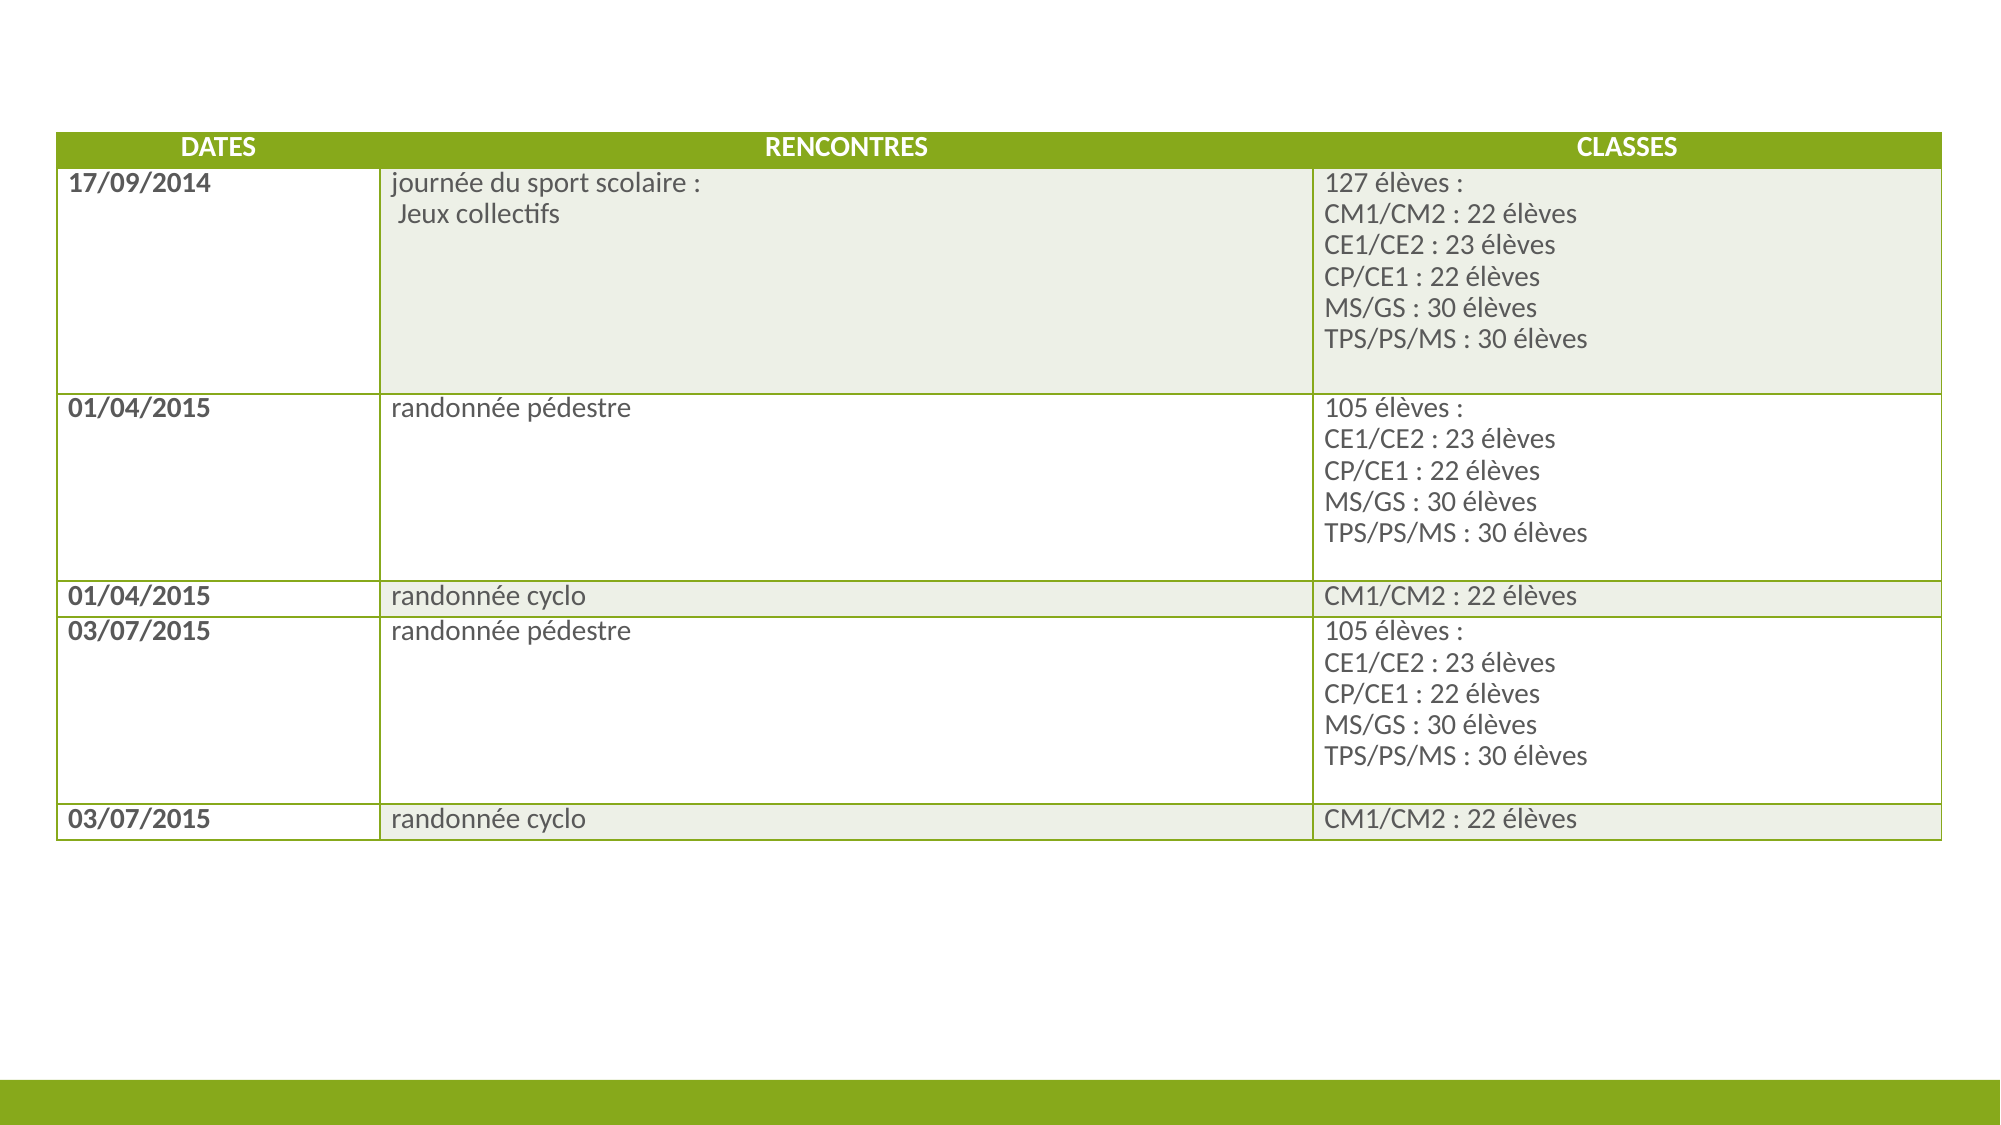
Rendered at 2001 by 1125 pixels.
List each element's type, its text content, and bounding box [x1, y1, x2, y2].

table_cell CM1/CM2 : 22 élèves [1314, 582, 1941, 616]
table_cell randonnée pédestre [381, 395, 1312, 580]
table_cell 105 élèves : CE1/CE2 : 23 élèves CP/CE1 : 22 élèves MS/GS : 30 élèves TPS/PS/MS : 30 élèves [1314, 395, 1941, 580]
table_cell 01/04/2015 [58, 395, 379, 580]
table_cell 03/07/2015 [58, 805, 379, 839]
table_cell 105 élèves : CE1/CE2 : 23 élèves CP/CE1 : 22 élèves MS/GS : 30 élèves TPS/PS/MS : 30 élèves [1314, 618, 1941, 803]
table_cell 01/04/2015 [58, 582, 379, 616]
table_cell 17/09/2014 [58, 169, 379, 393]
table_header DATES [58, 134, 379, 167]
table_cell randonnée pédestre [381, 618, 1312, 803]
table_cell journée du sport scolaire : Jeux collectifs [381, 169, 1312, 393]
table_header RENCONTRES [381, 134, 1312, 167]
table_cell randonnée cyclo [381, 582, 1312, 616]
table_cell randonnée cyclo [381, 805, 1312, 839]
table_header CLASSES [1314, 134, 1941, 167]
table_cell CM1/CM2 : 22 élèves [1314, 805, 1941, 839]
table_cell 127 élèves : CM1/CM2 : 22 élèves CE1/CE2 : 23 élèves CP/CE1 : 22 élèves MS/GS : 30 élèves TPS/PS/MS : 30 élèves [1314, 169, 1941, 393]
table_cell 03/07/2015 [58, 618, 379, 803]
